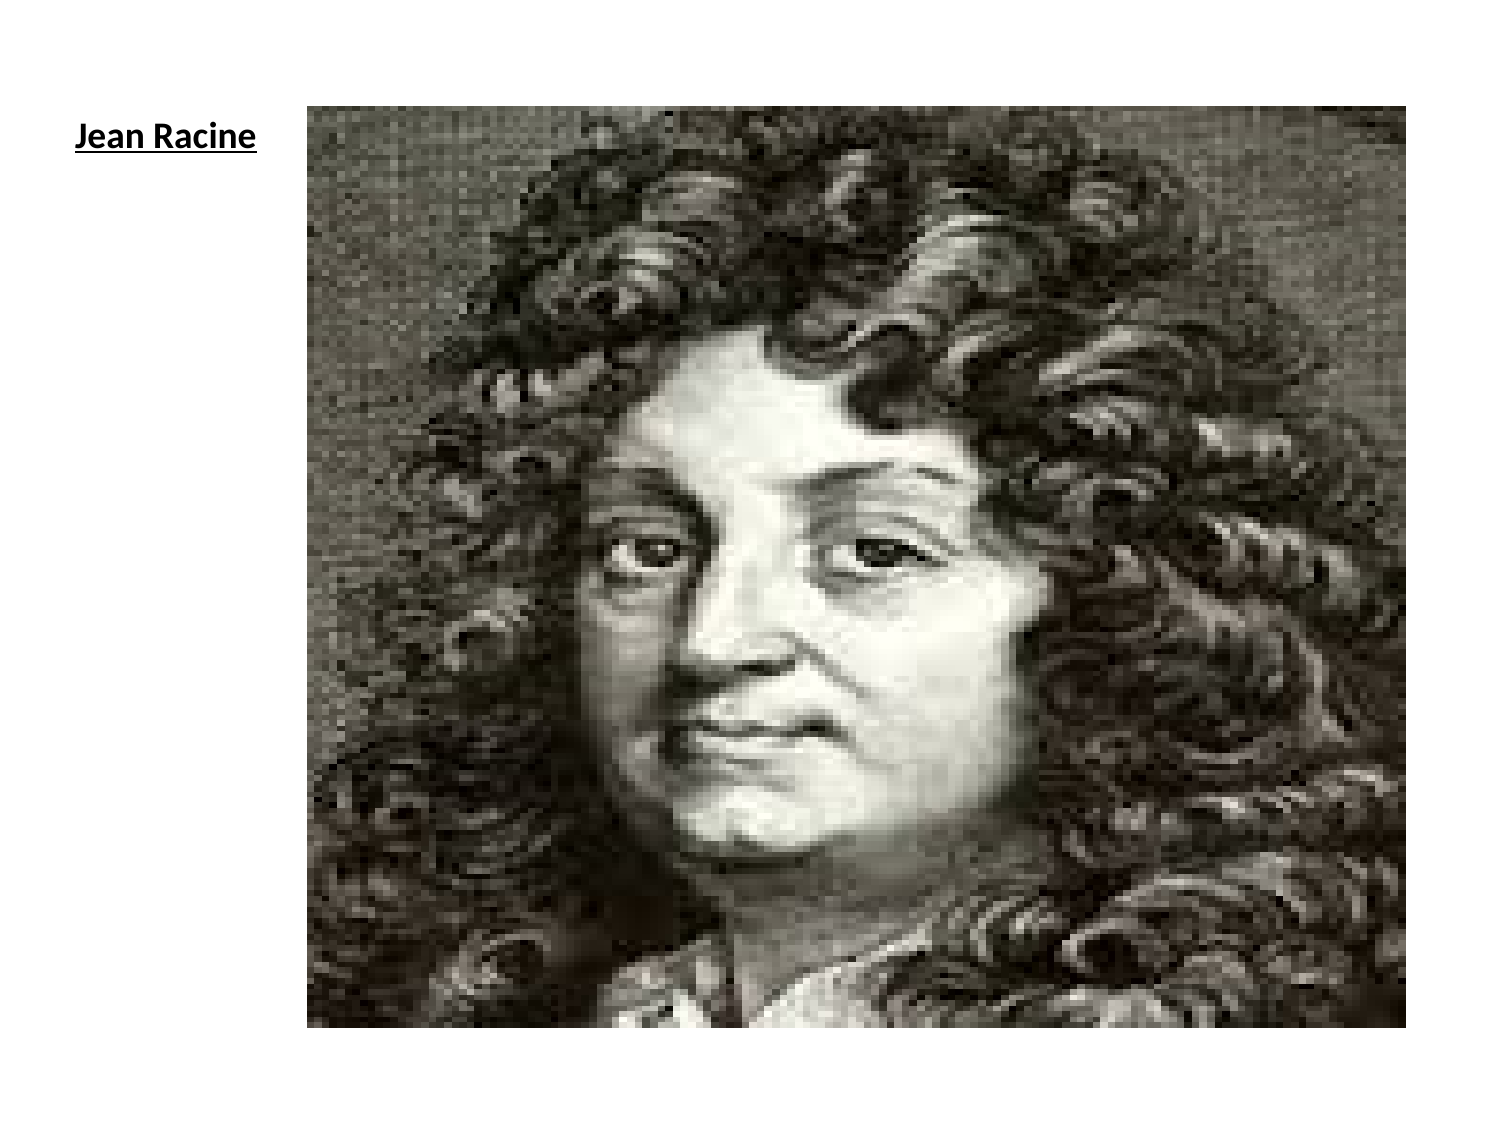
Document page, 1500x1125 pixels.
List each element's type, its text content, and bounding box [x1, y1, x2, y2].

title Jean Racine [75, 44, 1425, 233]
picture [307, 106, 1406, 1028]
